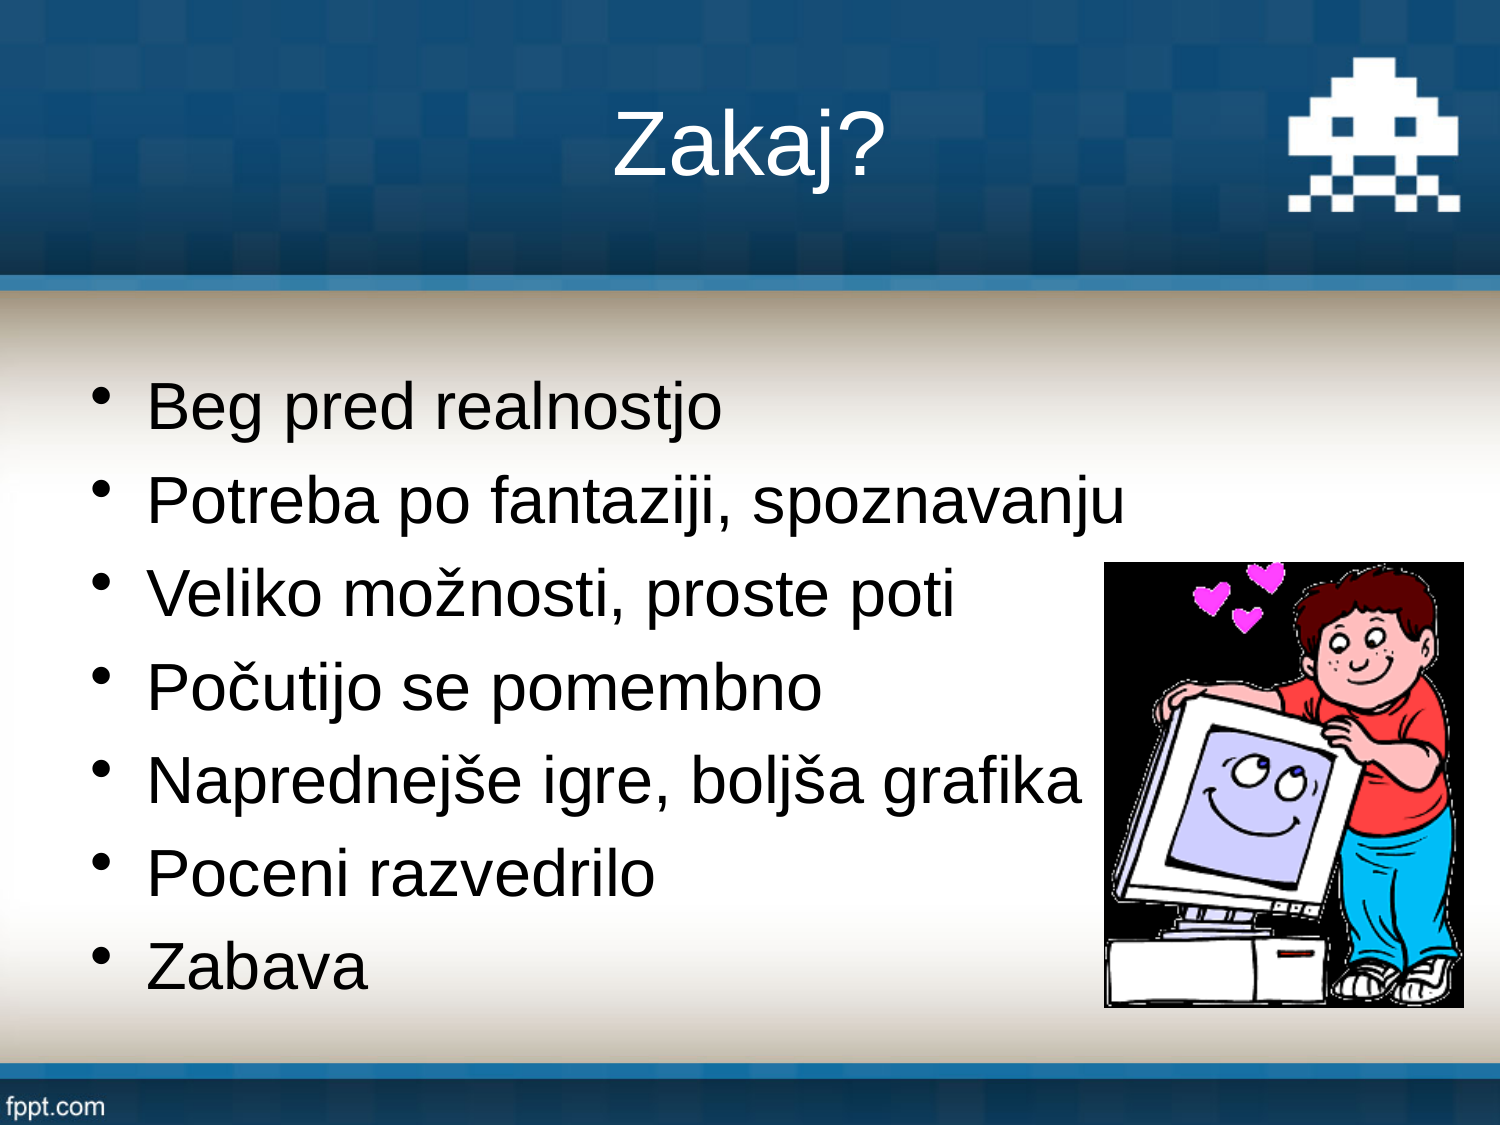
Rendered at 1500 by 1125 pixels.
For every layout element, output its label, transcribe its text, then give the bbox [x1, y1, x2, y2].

picture [0, 0, 1500, 1125]
title Zakaj? [75, 45, 1425, 233]
list Beg pred realnostjo Potreba po fantaziji, spoznavanju Veliko možnosti, proste poti Počutijo se pomembno Naprednejše igre, boljša grafika Poceni razvedrilo Zabava [75, 262, 1425, 1005]
